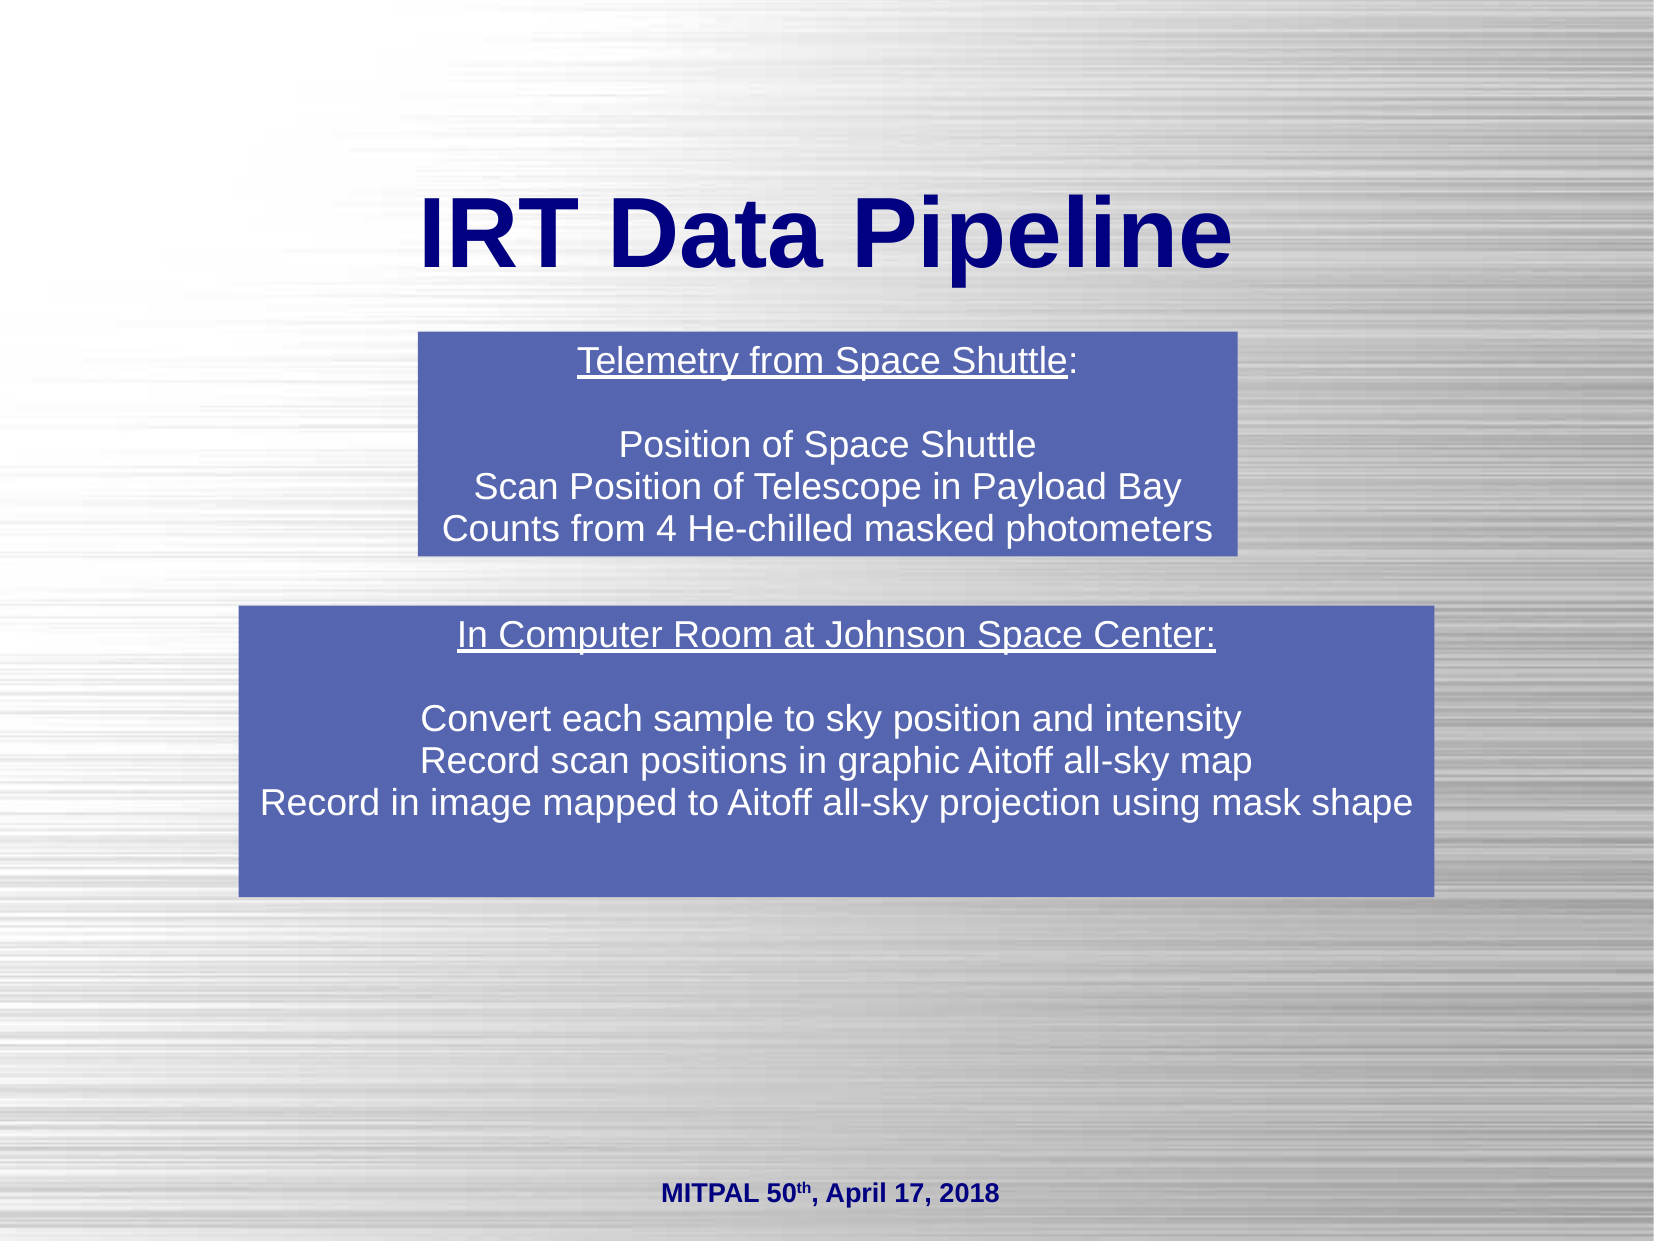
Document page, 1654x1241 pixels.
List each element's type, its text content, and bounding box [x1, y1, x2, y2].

text_box Telemetry from Space Shuttle: Position of Space Shuttle Scan Position of Telescope in Payload Bay Counts from 4 He-chilled masked photometers [417, 331, 1238, 557]
text_box IRT Data Pipeline [29, 169, 1625, 297]
text_box MITPAL 50th, April 17, 2018 [646, 1170, 1015, 1218]
picture [0, 0, 1654, 1241]
text_box In Computer Room at Johnson Space Center: Convert each sample to sky position and intensity Record scan positions in graphic Aitoff all-sky map Record in image mapped to Aitoff all-sky projection using mask shape [238, 605, 1435, 898]
